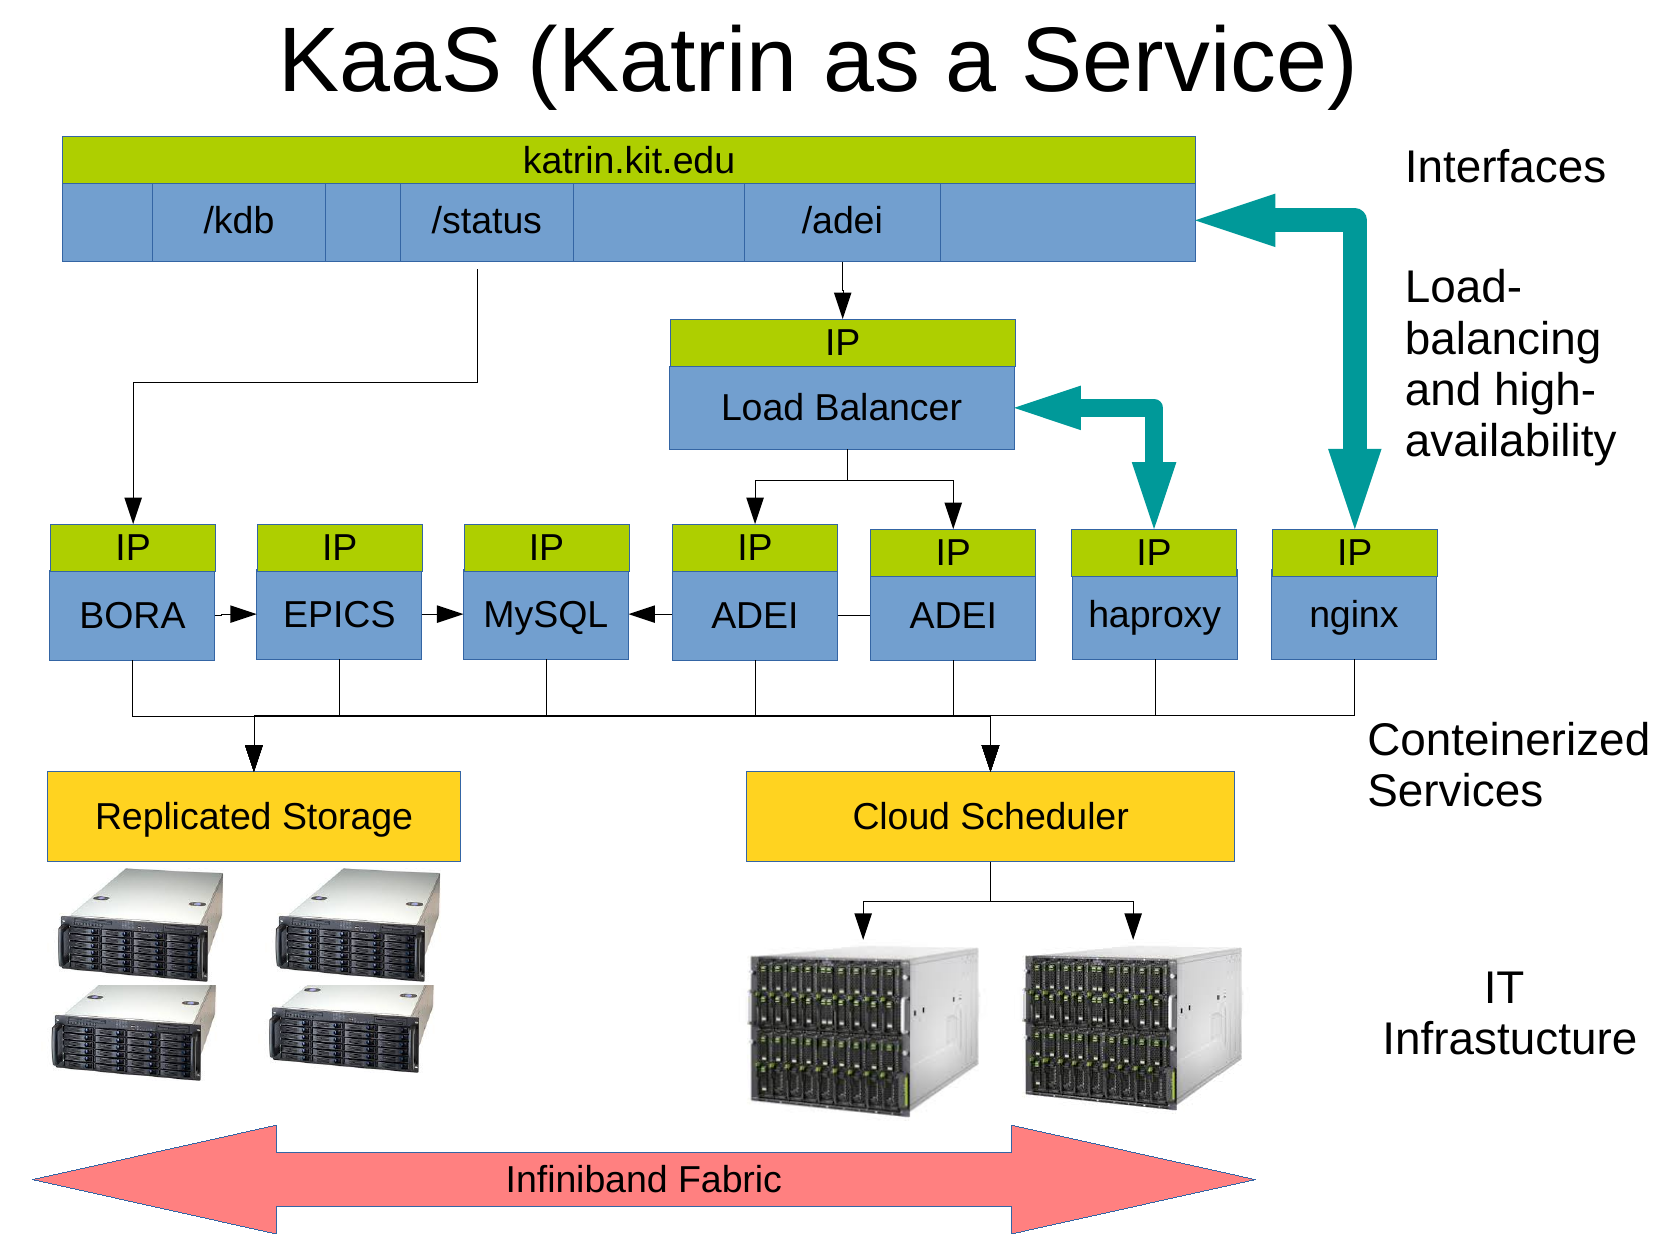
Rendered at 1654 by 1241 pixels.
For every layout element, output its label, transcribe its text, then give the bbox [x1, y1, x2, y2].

text_box ADEI [672, 572, 838, 661]
text_box katrin.kit.edu [62, 136, 1196, 184]
text_box IP [464, 524, 630, 572]
text_box /adei [744, 184, 941, 262]
text_box /kdb [152, 184, 326, 262]
text_box IP [50, 524, 216, 572]
text_box IP [670, 319, 1016, 367]
text_box [326, 184, 400, 262]
text_box EPICS [256, 569, 422, 660]
text_box Load Balancer [669, 366, 1015, 450]
picture [258, 863, 452, 1076]
text_box MySQL [463, 569, 629, 660]
text_box haproxy [1072, 569, 1238, 660]
text_box Conteinerized Services [1352, 706, 1654, 825]
text_box IP [257, 524, 423, 572]
text_box [574, 184, 744, 262]
title KaaS (Katrin as a Service) [75, 0, 1564, 127]
text_box IP [870, 529, 1036, 577]
text_box BORA [49, 570, 215, 661]
text_box Replicated Storage [47, 771, 461, 862]
picture [41, 863, 235, 1084]
text_box IP [672, 524, 838, 572]
text_box ADEI [870, 577, 1036, 661]
text_box Infiniband Fabric [32, 1125, 1256, 1234]
text_box nginx [1271, 569, 1437, 660]
text_box Interfaces [1390, 134, 1646, 201]
text_box [62, 184, 152, 262]
text_box Cloud Scheduler [746, 771, 1235, 862]
text_box IP [1272, 529, 1438, 577]
text_box IP [1071, 529, 1237, 577]
text_box [941, 184, 1196, 262]
text_box Load-balancing and high-availability [1390, 254, 1646, 487]
text_box IT Infrastucture [1367, 954, 1653, 1072]
text_box /status [400, 184, 574, 262]
picture [713, 939, 1276, 1124]
